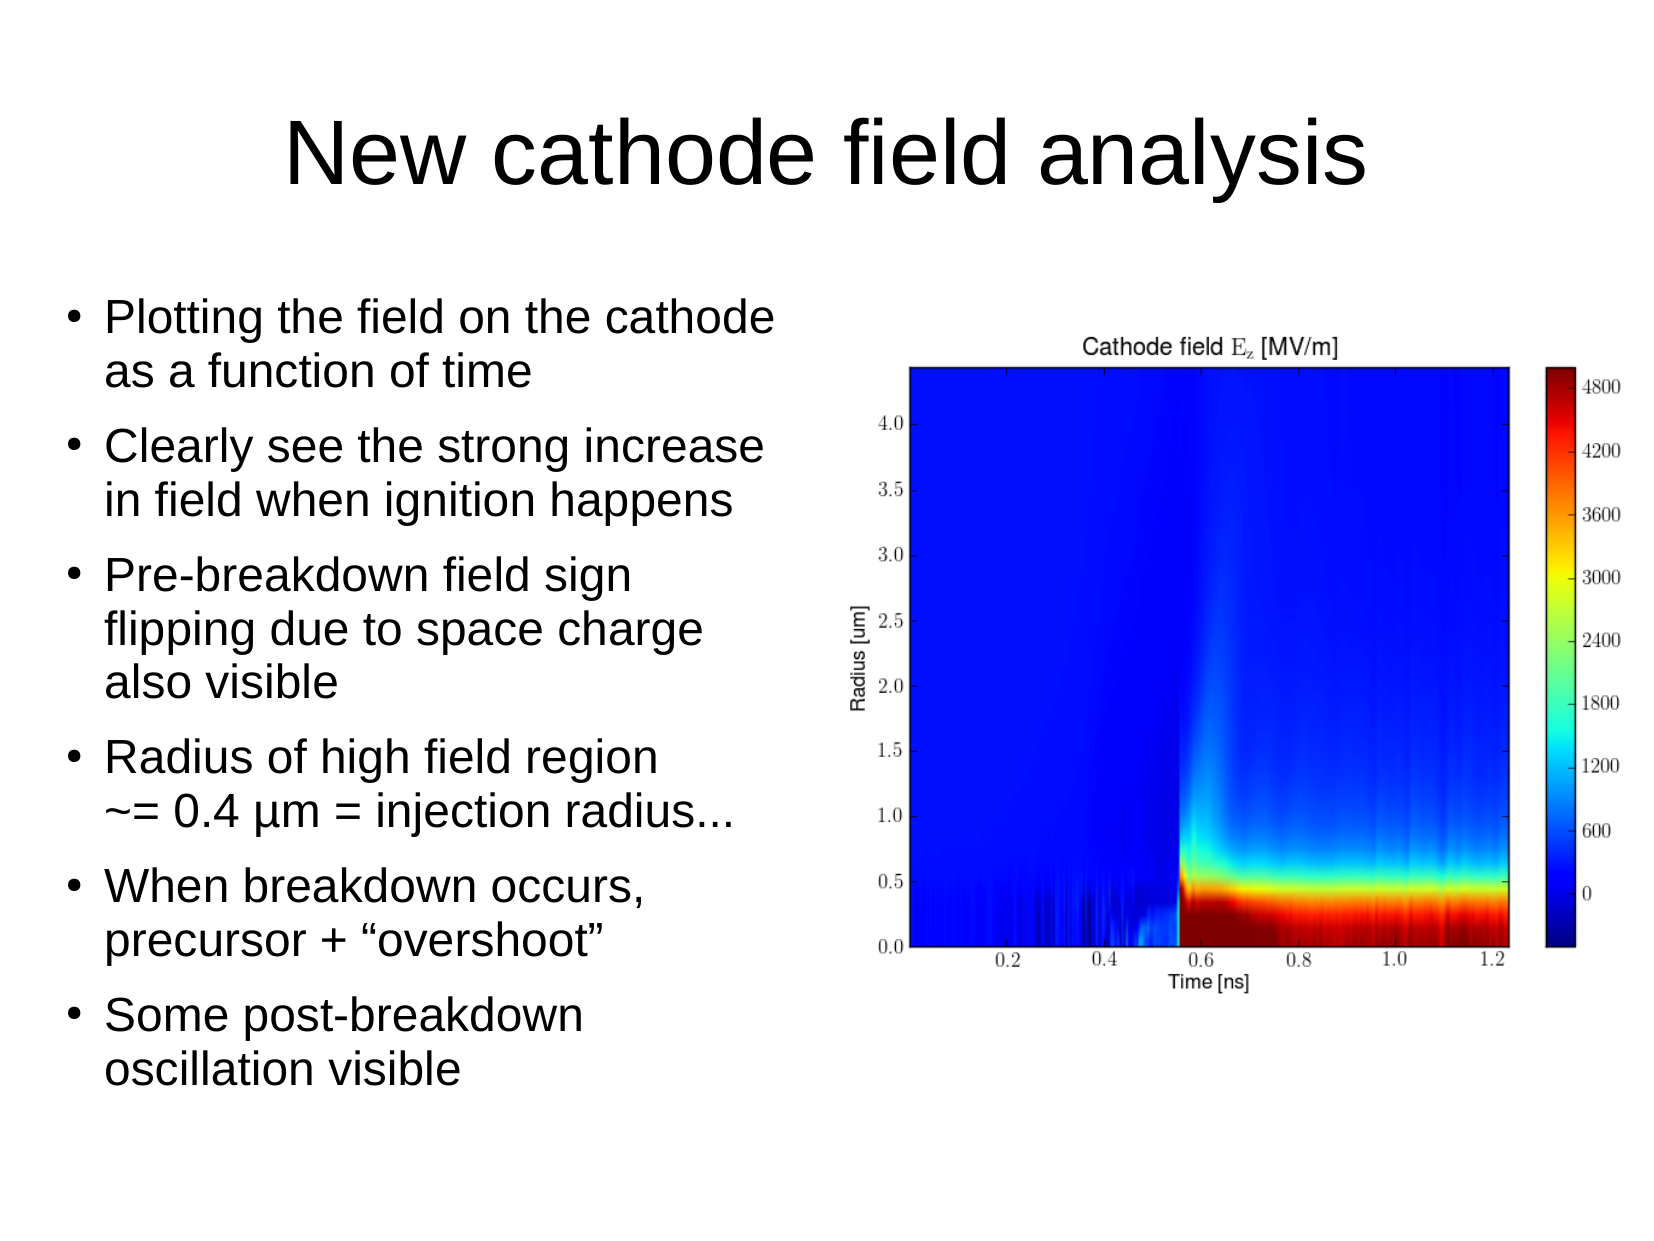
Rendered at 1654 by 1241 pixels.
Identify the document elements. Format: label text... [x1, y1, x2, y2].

picture [790, 296, 1654, 1021]
title New cathode field analysis [82, 49, 1571, 257]
list Plotting the field on the cathode as a function of time Clearly see the strong increase in field when ignition happens Pre-breakdown field sign flipping due to space charge also visible Radius of high field region ~= 0.4 µm = injection radius... When breakdown occurs, precursor + “overshoot” Some post-breakdown oscillation visible [53, 290, 780, 1109]
